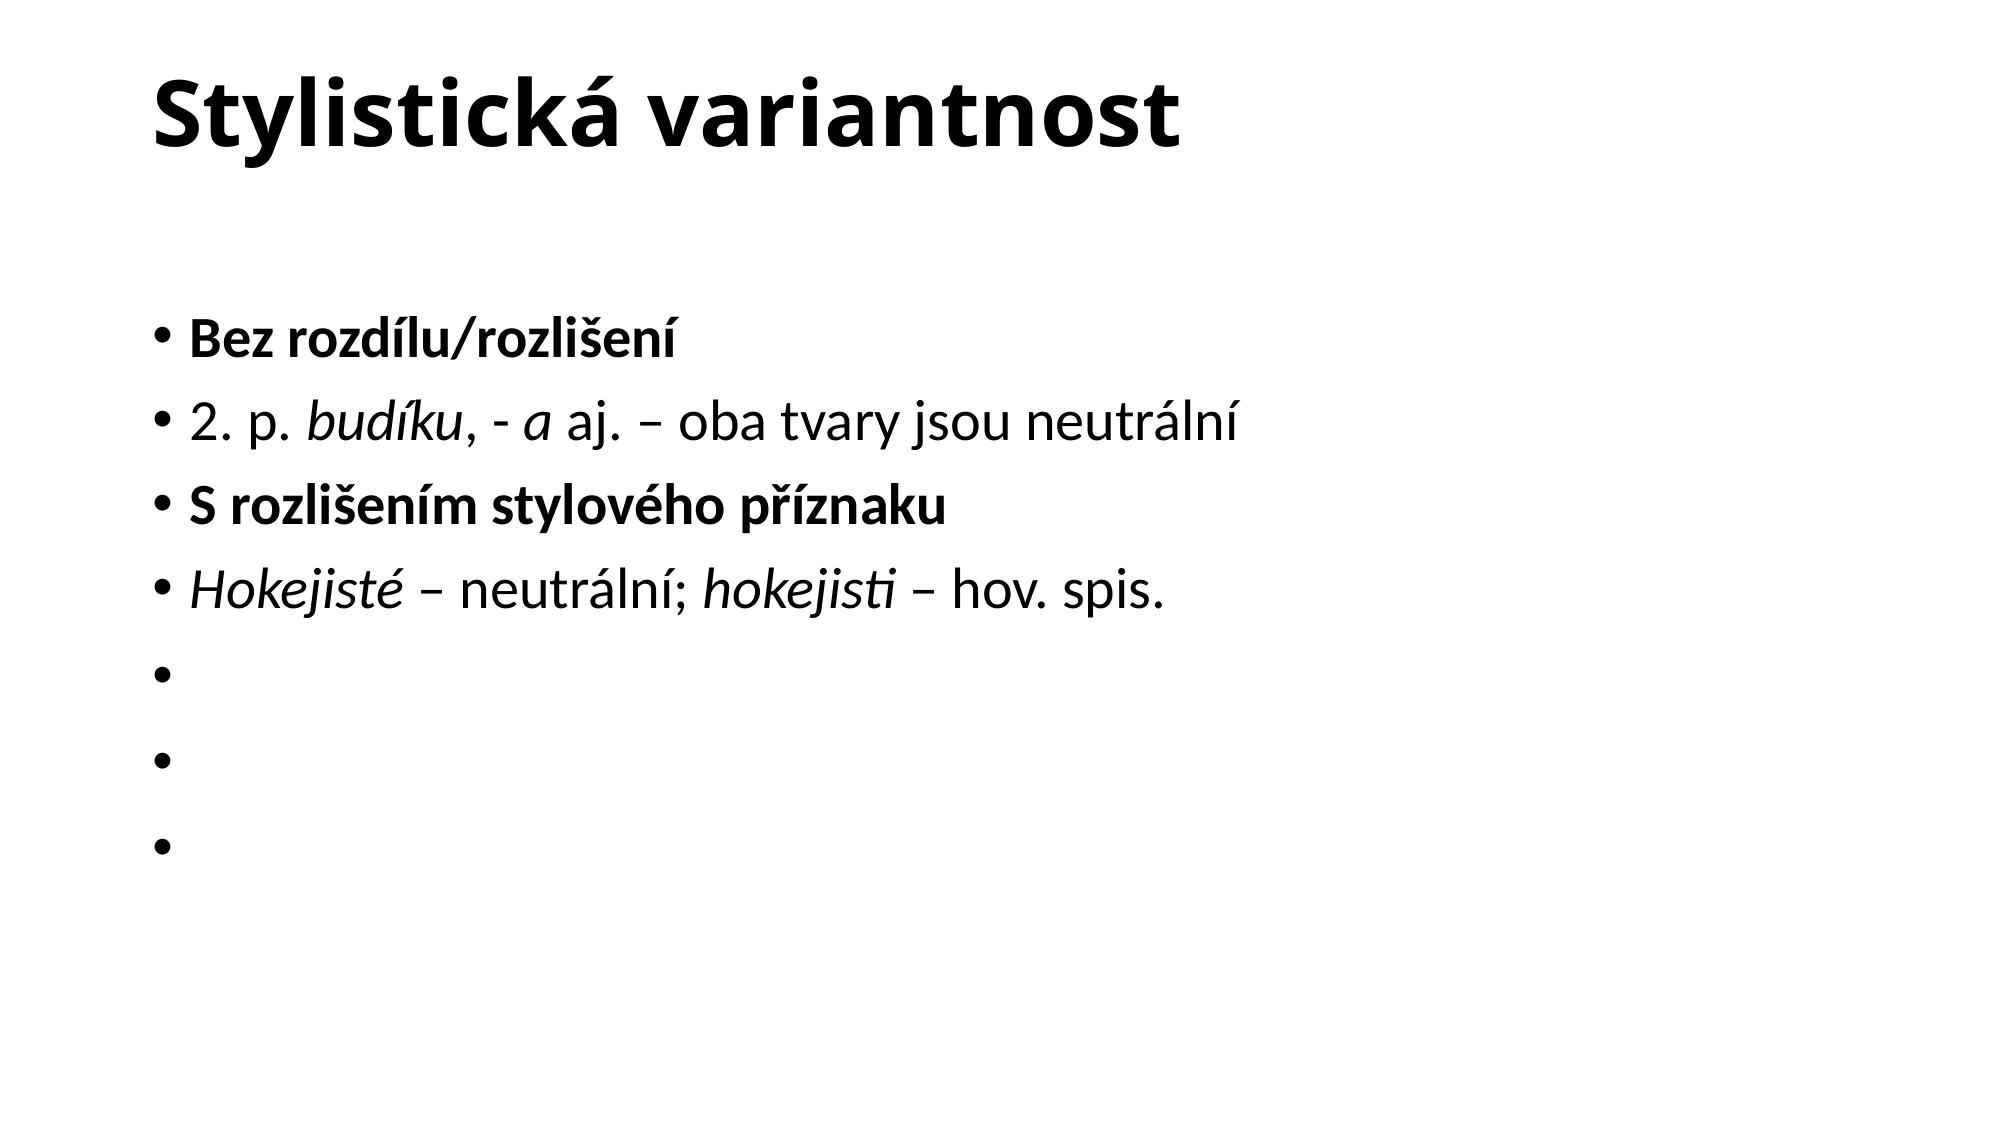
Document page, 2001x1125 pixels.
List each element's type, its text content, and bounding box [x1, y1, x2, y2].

list Bez rozdílu/rozlišení 2. p. budíku, - a aj. – oba tvary jsou neutrální S rozlišením stylového příznaku Hokejisté – neutrální; hokejisti – hov. spis. [137, 299, 1863, 1014]
title Stylistická variantnost [137, 59, 1863, 278]
